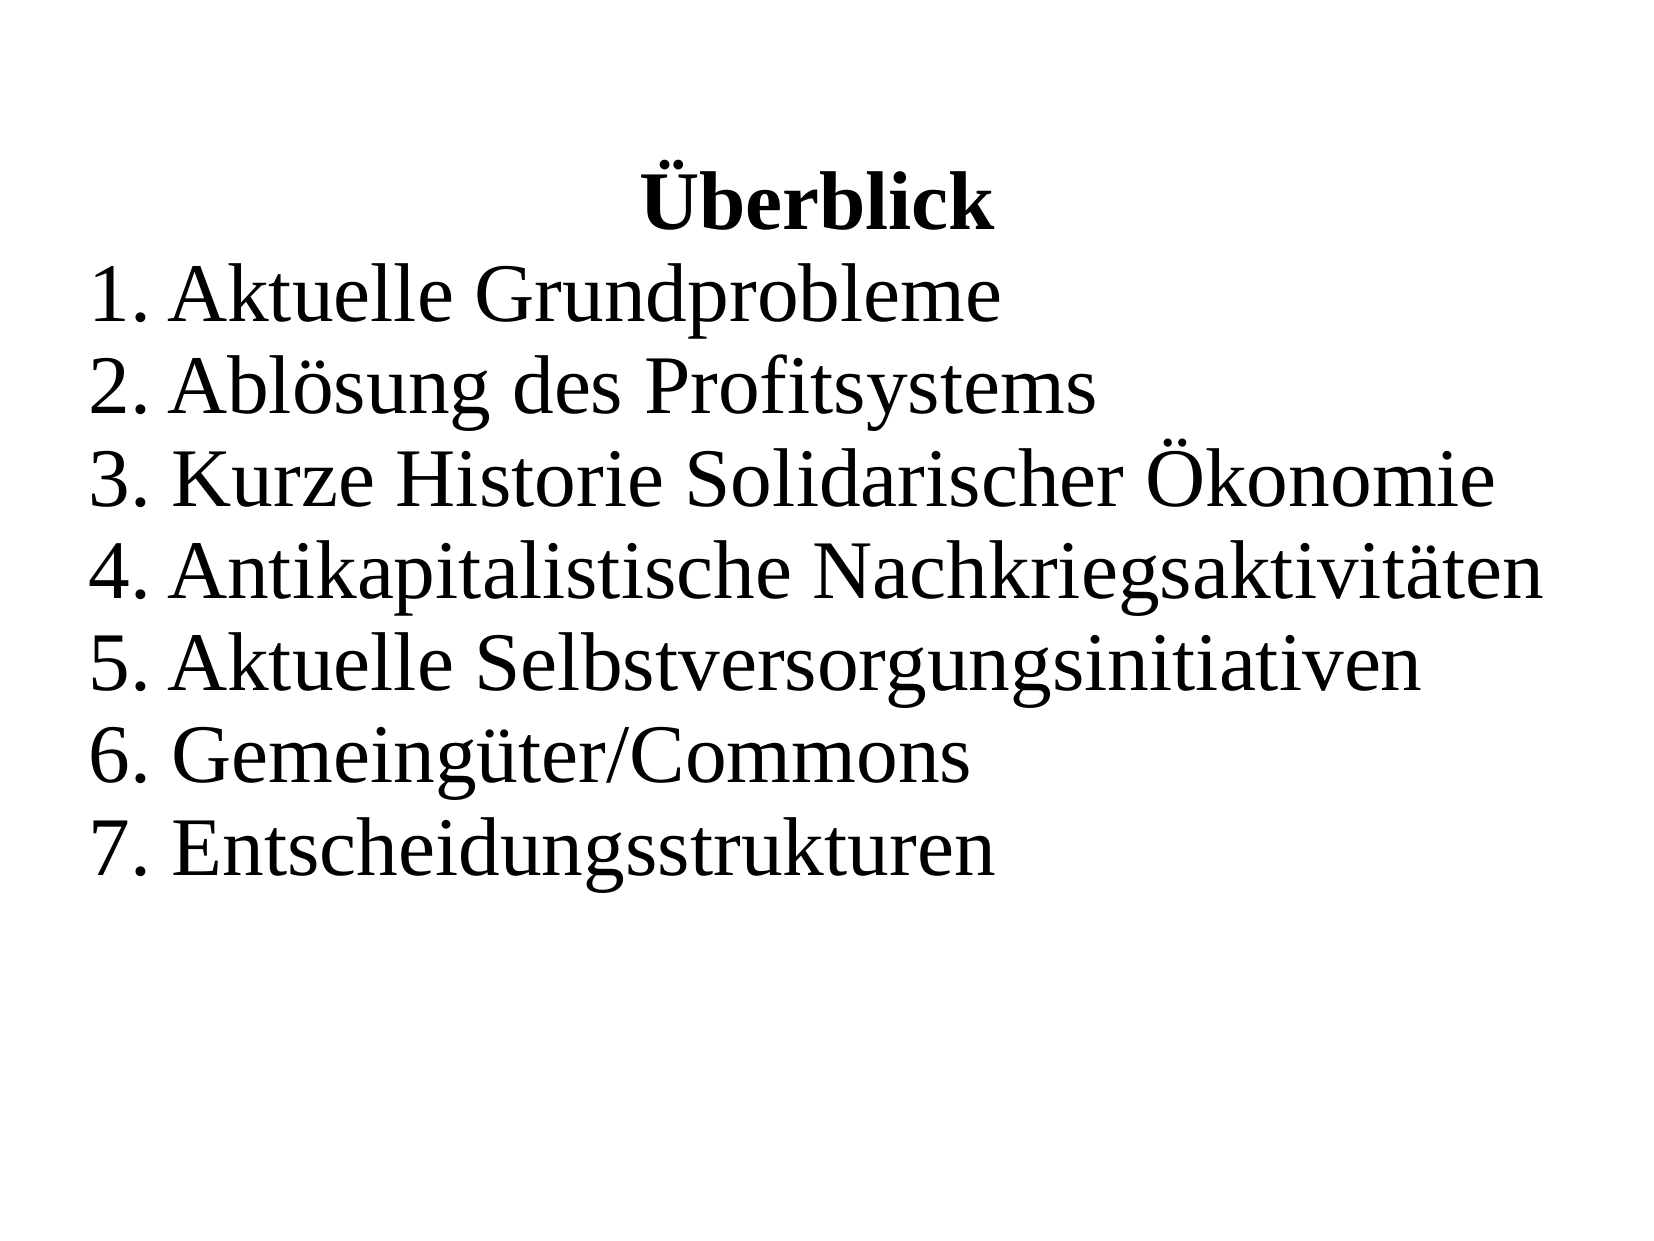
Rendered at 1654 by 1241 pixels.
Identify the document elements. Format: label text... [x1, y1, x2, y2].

text_box Überblick 1. Aktuelle Grundprobleme 2. Ablösung des Profitsystems 3. Kurze Historie Solidarischer Ökonomie 4. Antikapitalistische Nachkriegsaktivitäten 5. Aktuelle Selbstversorgungsinitiativen 6. Gemeingüter/Commons 7. Entscheidungsstrukturen [73, 147, 1580, 901]
